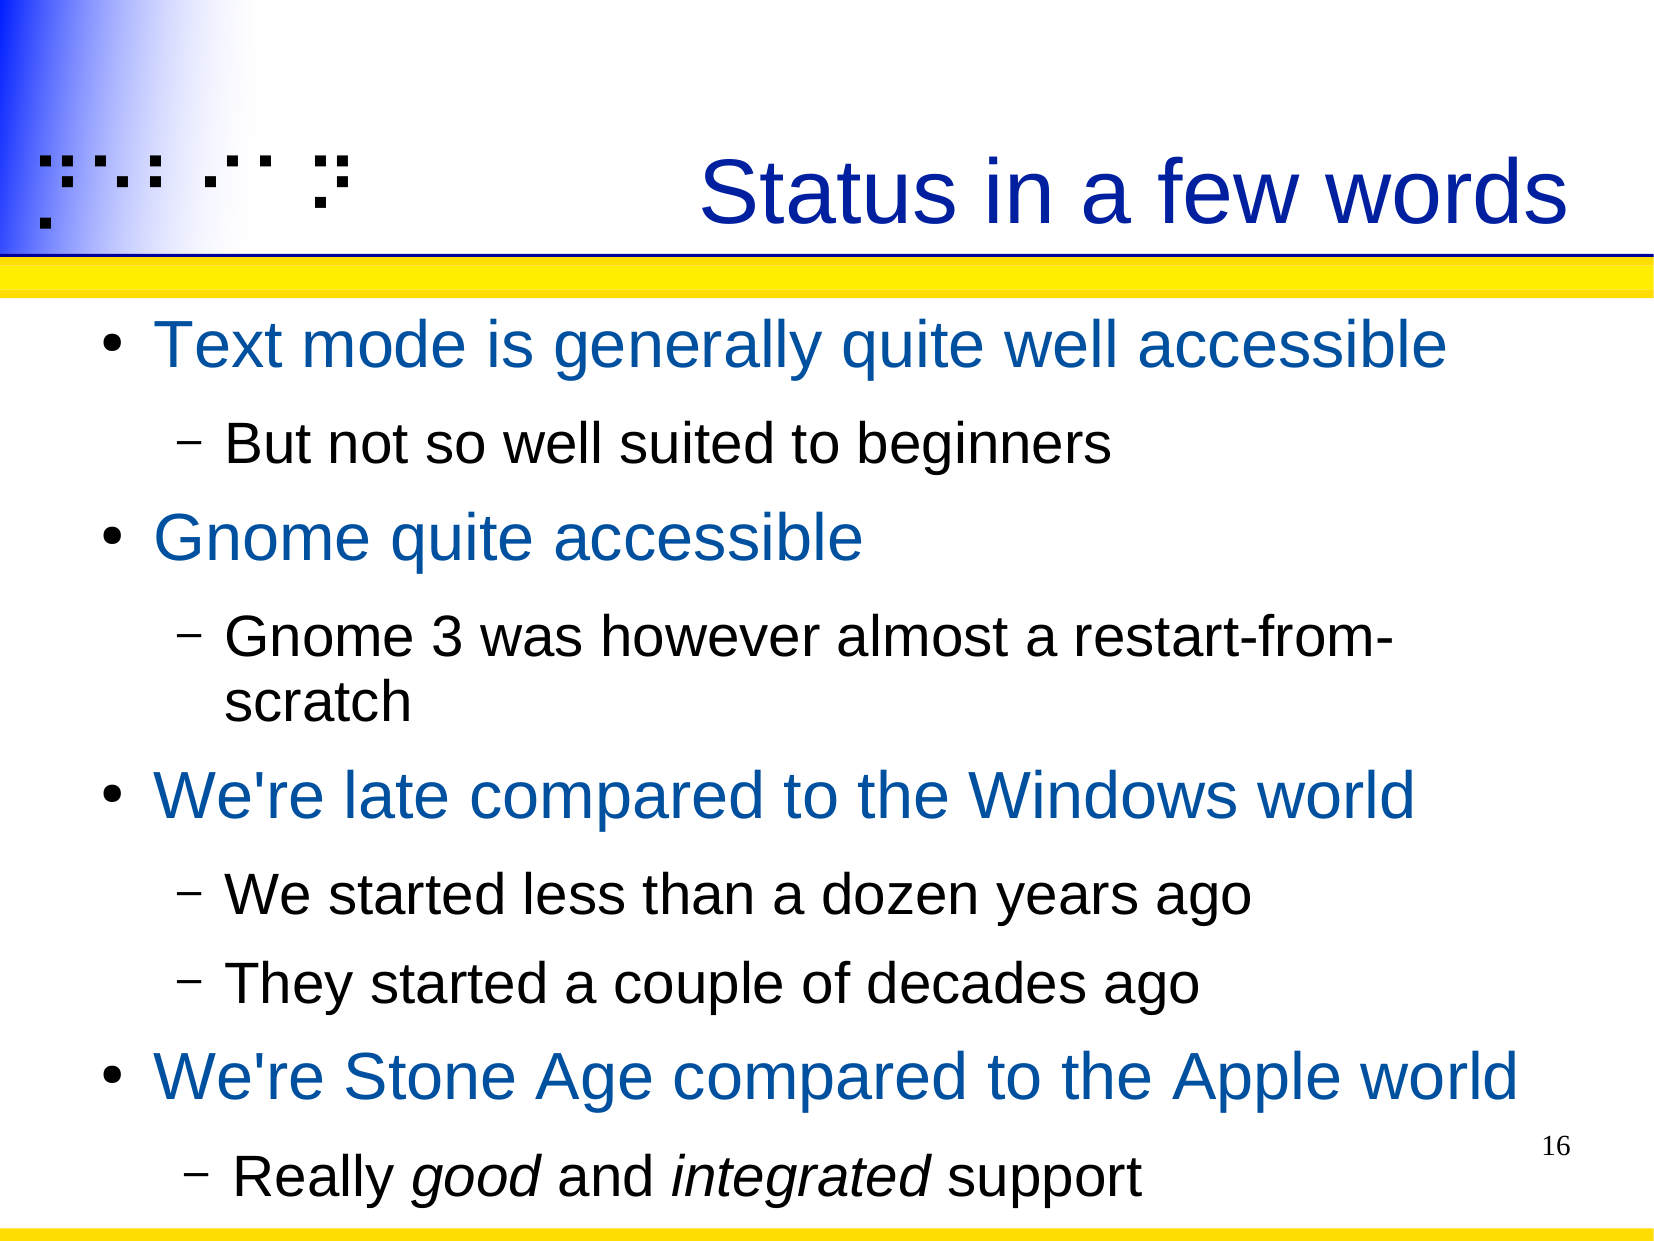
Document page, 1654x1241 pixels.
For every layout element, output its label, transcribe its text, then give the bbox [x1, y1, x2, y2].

title Status in a few words [372, 126, 1571, 257]
list Text mode is generally quite well accessible But not so well suited to beginners Gnome quite accessible Gnome 3 was however almost a restart-from-scratch We're late compared to the Windows world We started less than a dozen years ago They started a couple of decades ago We're Stone Age compared to the Apple world Really good and integrated support [82, 307, 1571, 1209]
